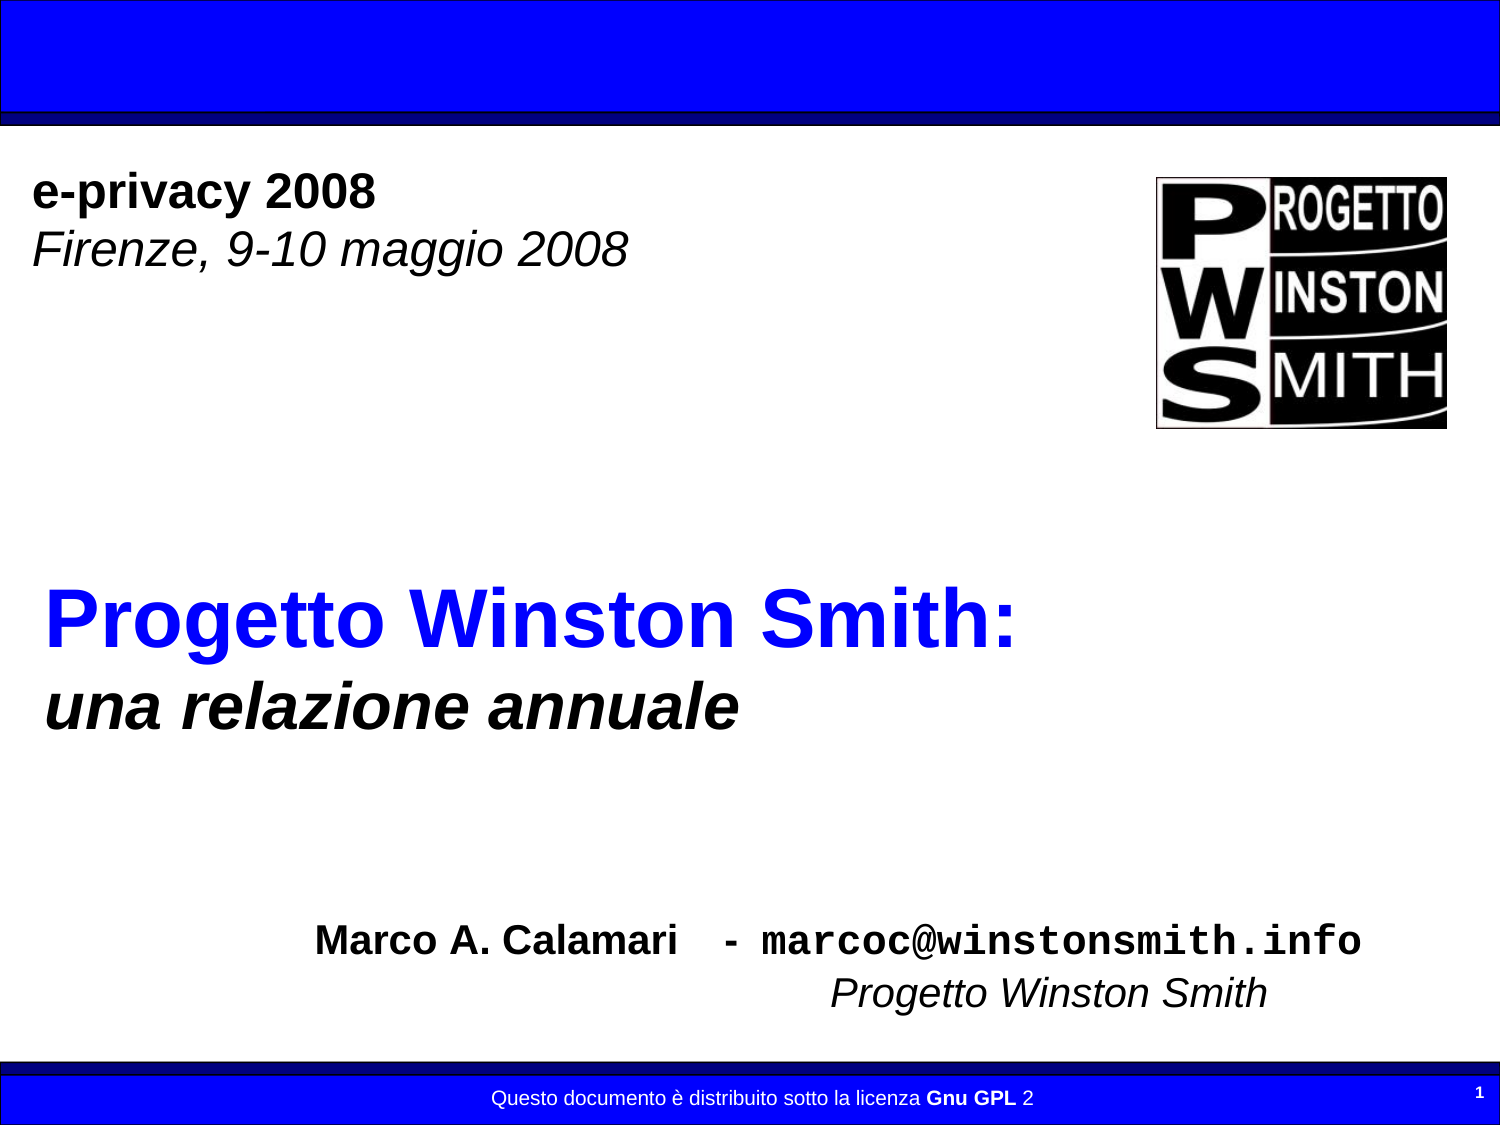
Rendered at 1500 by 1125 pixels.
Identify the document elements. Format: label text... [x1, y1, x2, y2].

text_box e-privacy 2008 Firenze, 9-10 maggio 2008 [15, 153, 1064, 320]
text_box Marco A. Calamari - marcoc@winstonsmith.info Progetto Winston Smith [314, 984, 1459, 1068]
text_box Progetto Winston Smith: una relazione annuale [28, 561, 1477, 984]
text_box [3, 3, 265, 112]
picture [1156, 177, 1447, 429]
